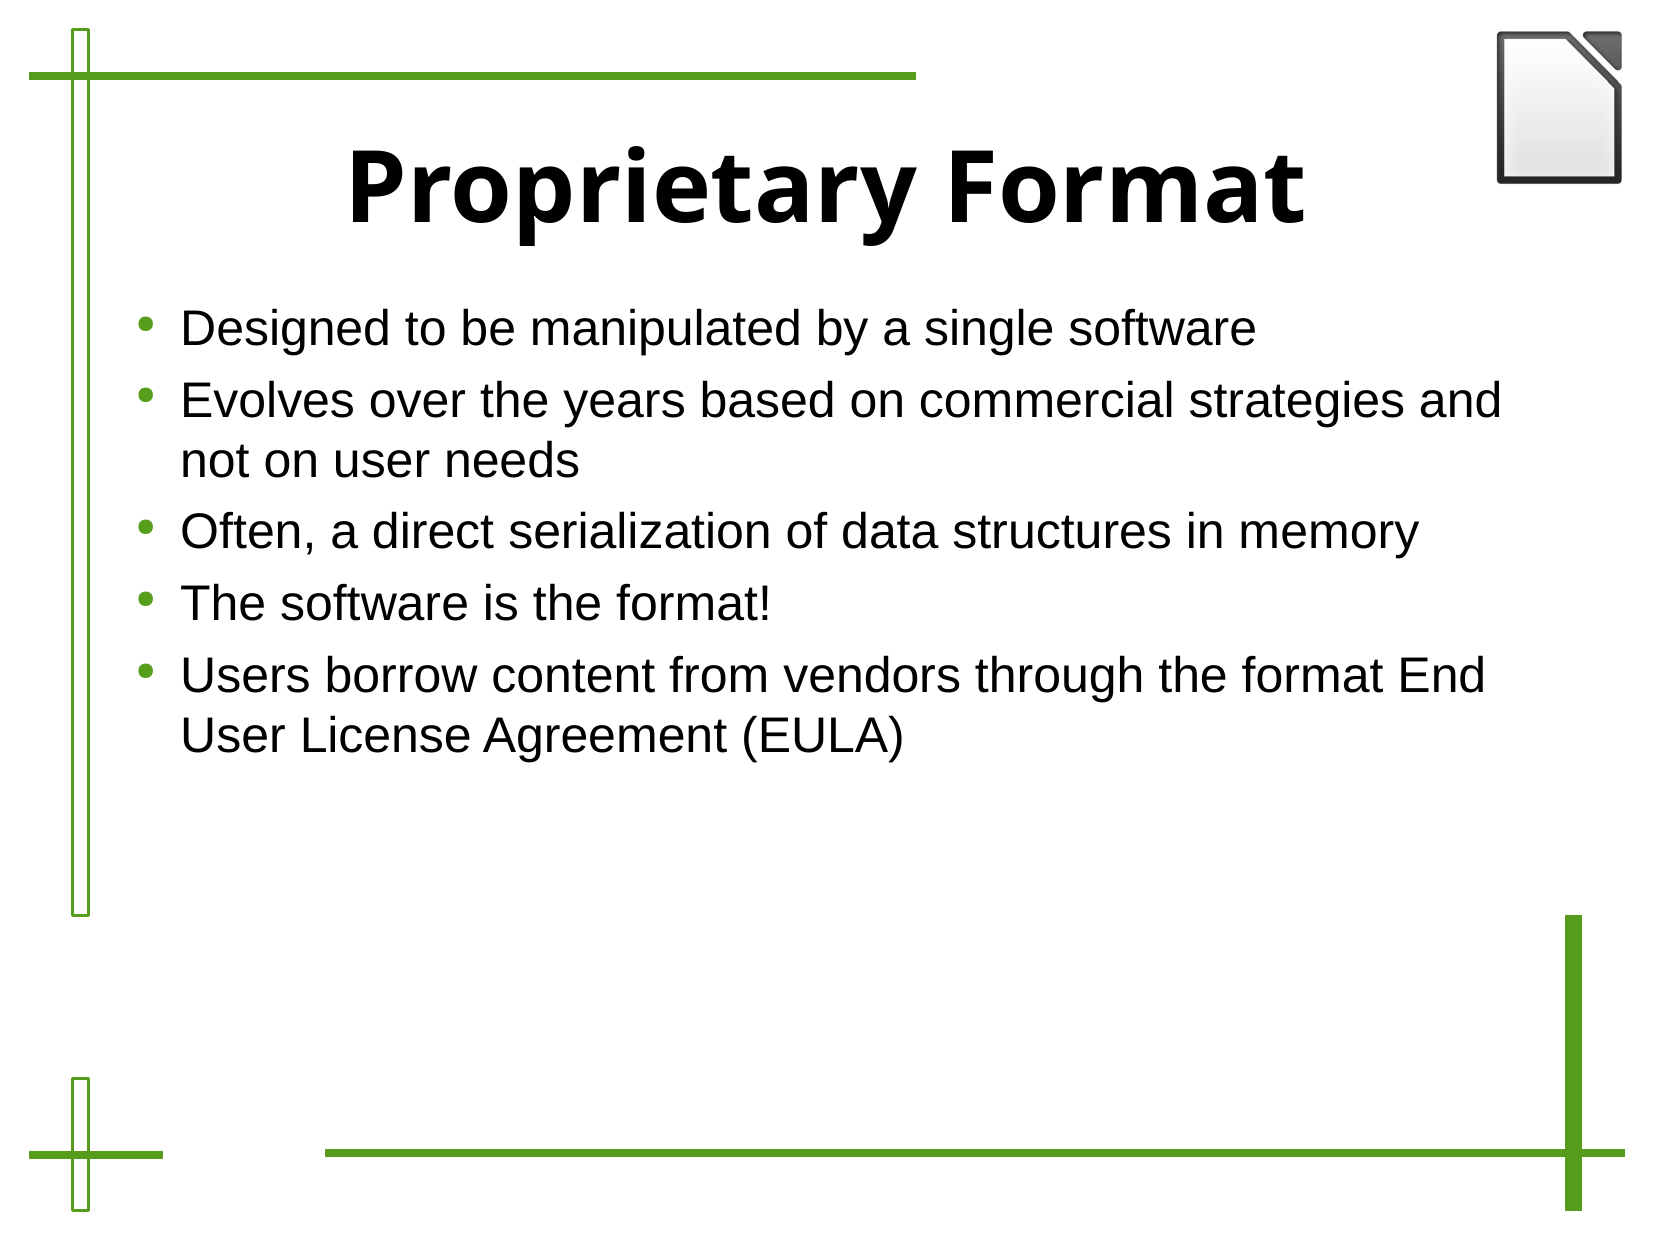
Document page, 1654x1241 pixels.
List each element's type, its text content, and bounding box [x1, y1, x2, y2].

title Proprietary Format [118, 118, 1536, 260]
list Designed to be manipulated by a single software Evolves over the years based on commercial strategies and not on user needs Often, a direct serialization of data structures in memory The software is the format! Users borrow content from vendors through the format End User License Agreement (EULA) [118, 295, 1536, 1123]
picture [1494, 29, 1624, 186]
